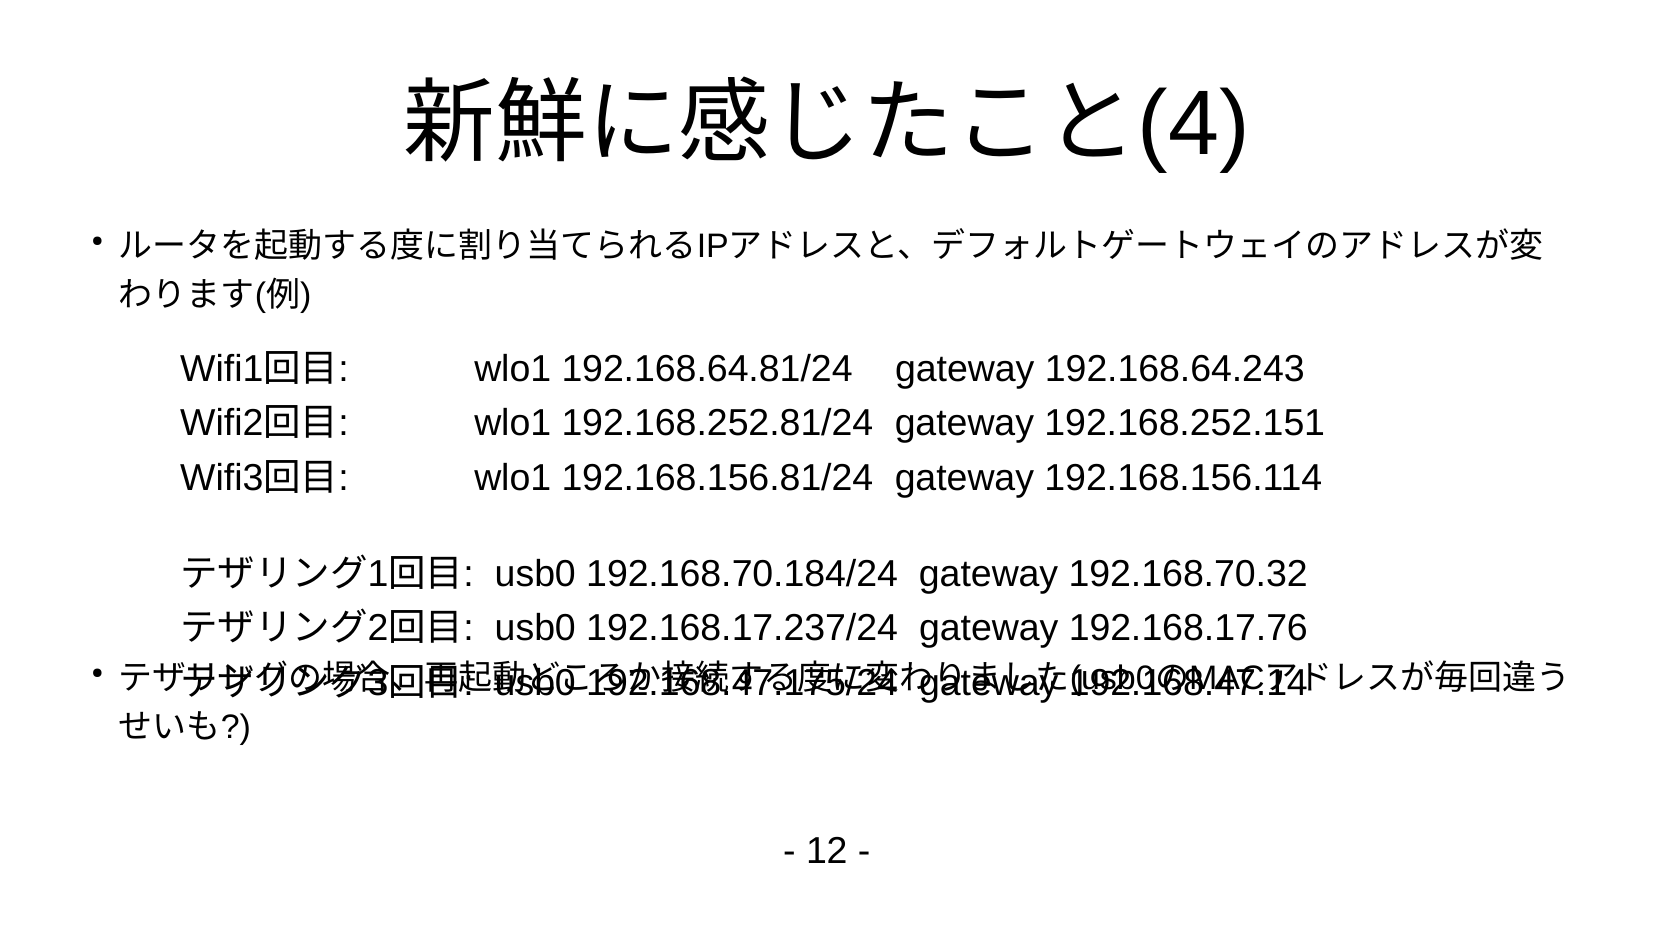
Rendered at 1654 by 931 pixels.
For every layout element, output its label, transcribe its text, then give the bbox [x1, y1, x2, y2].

text_box Wifi1回目: wlo1 192.168.64.81/24 gateway 192.168.64.243 Wifi2回目: wlo1 192.168.252.81/24 gateway 192.168.252.151 Wifi3回目: wlo1 192.168.156.81/24 gateway 192.168.156.114 テザリング1回目: usb0 192.168.70.184/24 gateway 192.168.70.32 テザリング2回目: usb0 192.168.17.237/24 gateway 192.168.17.76 テザリング3回目: usb0 192.168.47.175/24 gateway 192.168.47.14 [165, 330, 1447, 635]
title 新鮮に感じたこと(4) [82, 37, 1571, 193]
list ルータを起動する度に割り当てられるIPアドレスと、デフォルトゲートウェイのアドレスが変わります(例) テザリングの場合、再起動どころか接続する度に変わりました(usb0のMACアドレスが毎回違うせいも?) [82, 217, 1571, 758]
text_box - <番号> - [703, 815, 950, 886]
